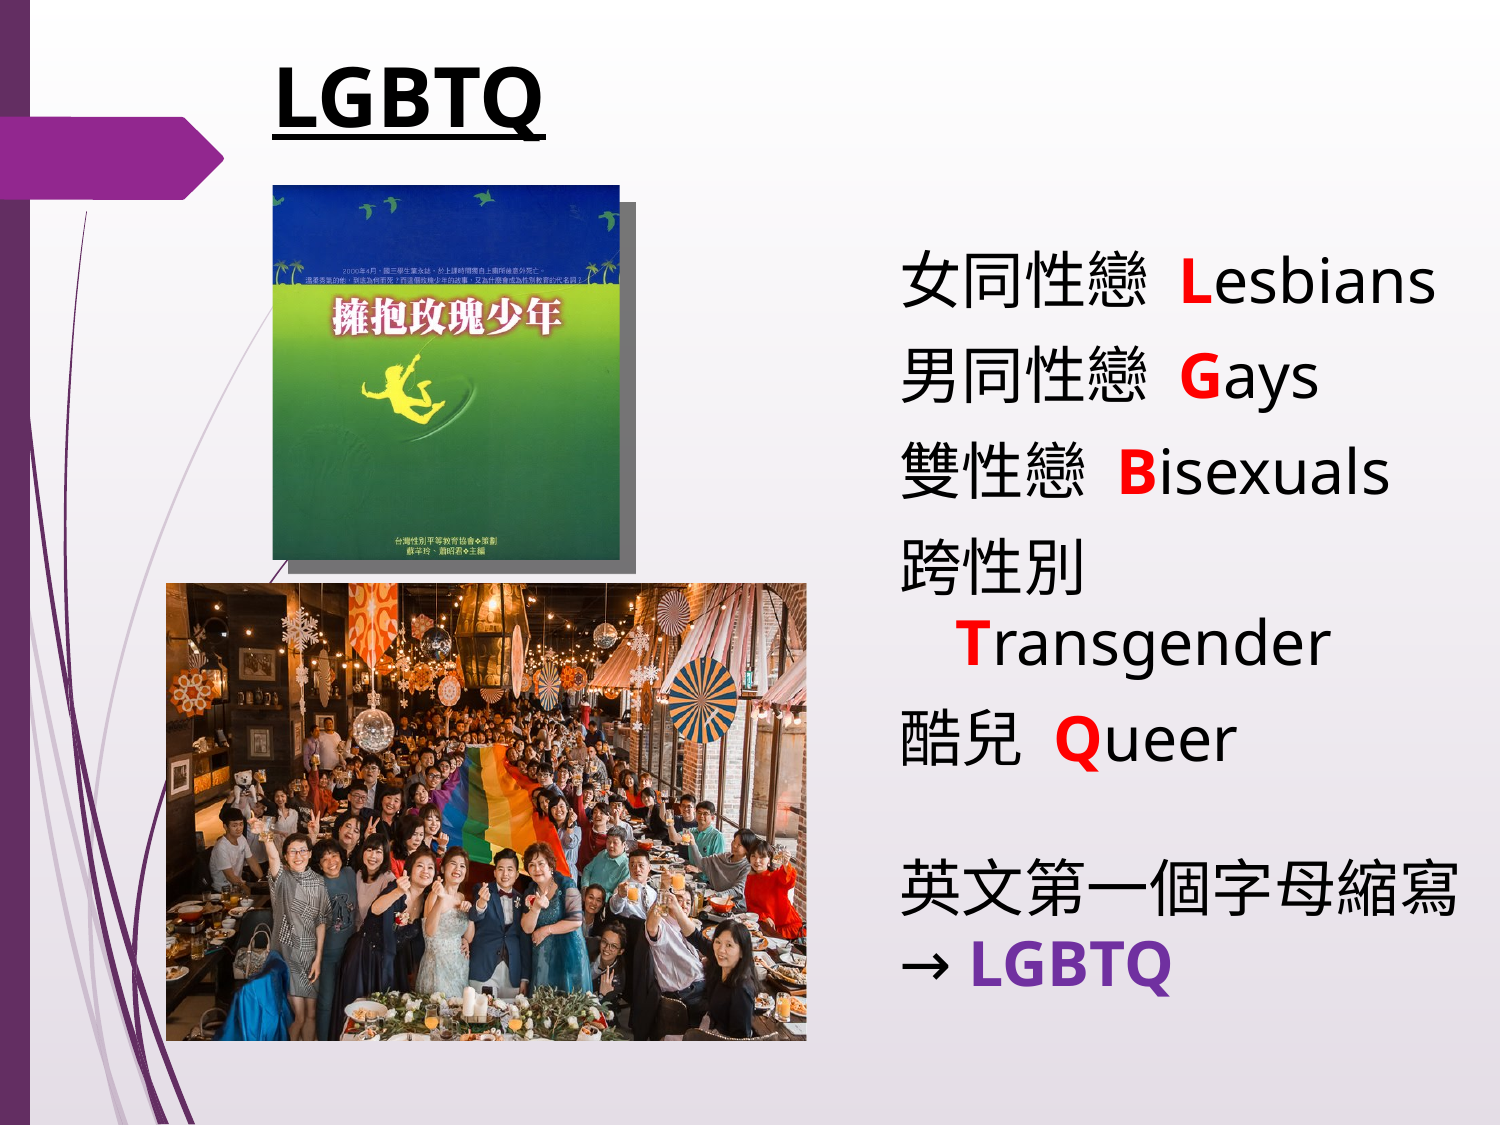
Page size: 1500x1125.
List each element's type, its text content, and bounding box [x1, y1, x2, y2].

picture [272, 185, 620, 560]
list 女同性戀 Lesbians 男同性戀 Gays 雙性戀 Bisexuals 跨性別 Transgender 酷兒 Queer 英文第一個字母縮寫 → LGBTQ [828, 233, 1500, 1025]
title LGBTQ [257, 36, 1480, 248]
picture [166, 583, 807, 1041]
